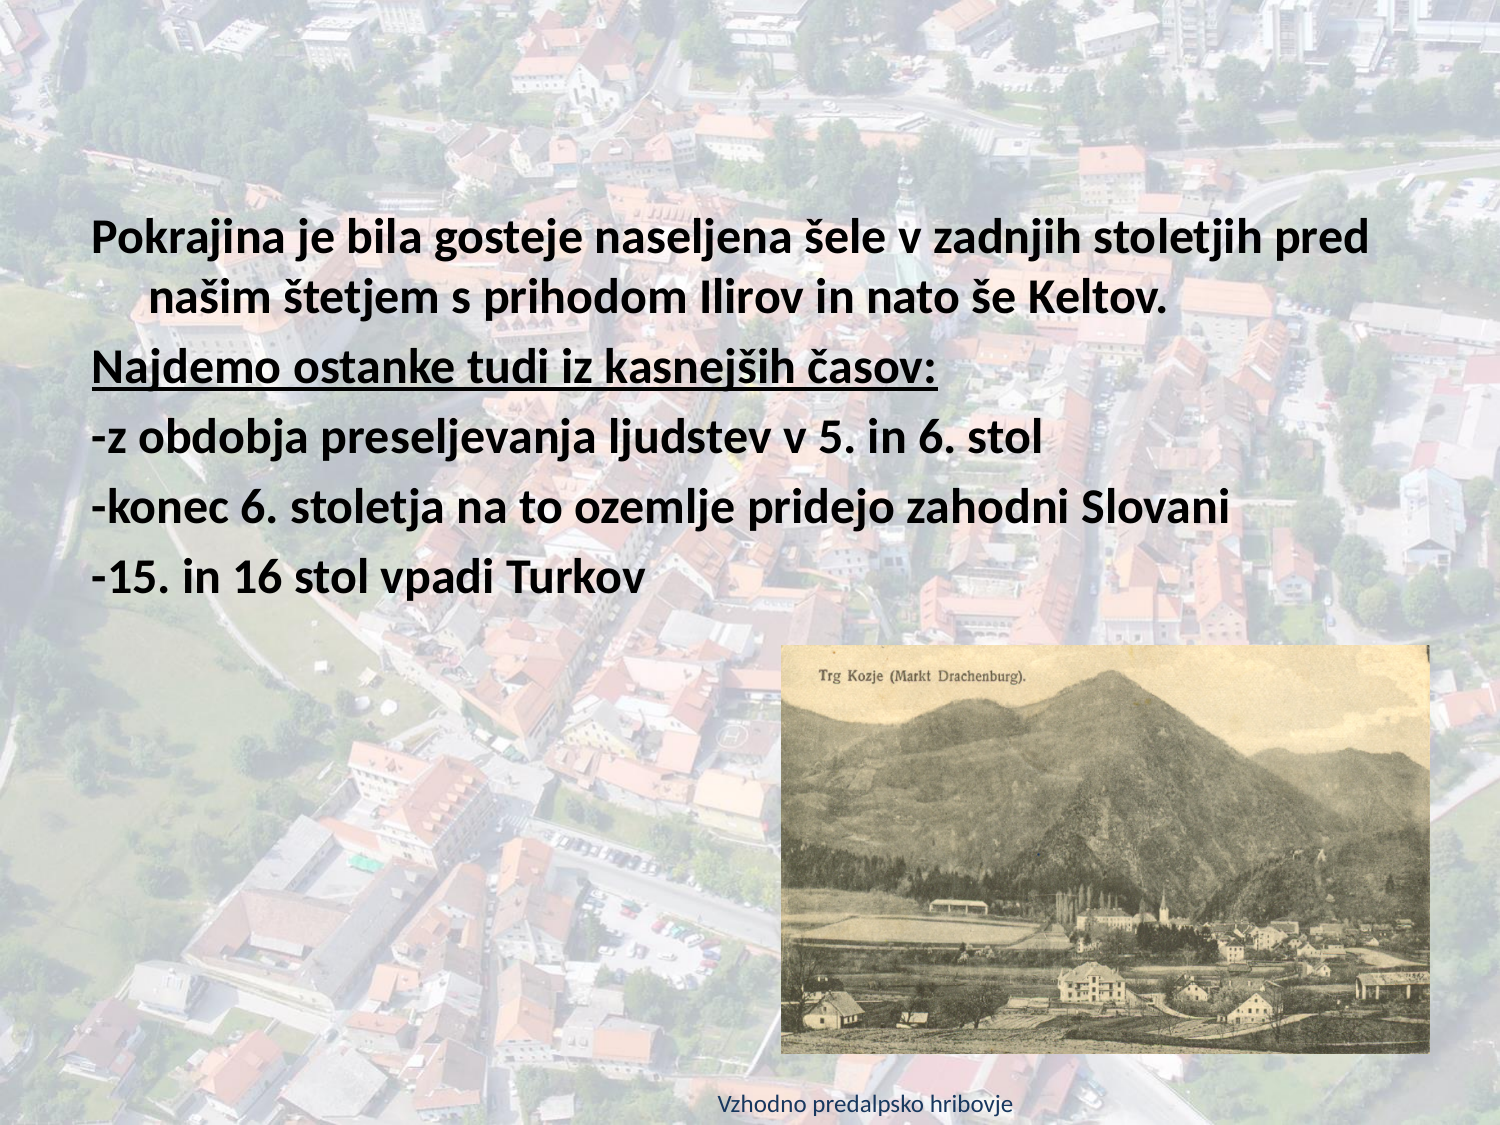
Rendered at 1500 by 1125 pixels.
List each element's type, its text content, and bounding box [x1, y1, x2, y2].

list Pokrajina je bila gosteje naseljena šele v zadnjih stoletjih pred našim štetjem s prihodom Ilirov in nato še Keltov. Najdemo ostanke tudi iz kasnejših časov: -z obdobja preseljevanja ljudstev v 5. in 6. stol -konec 6. stoletja na to ozemlje pridejo zahodni Slovani -15. in 16 stol vpadi Turkov [76, 196, 1427, 1005]
text_box Vzhodno predalpsko hribovje [702, 1079, 1105, 1125]
picture [0, 0, 1500, 1125]
